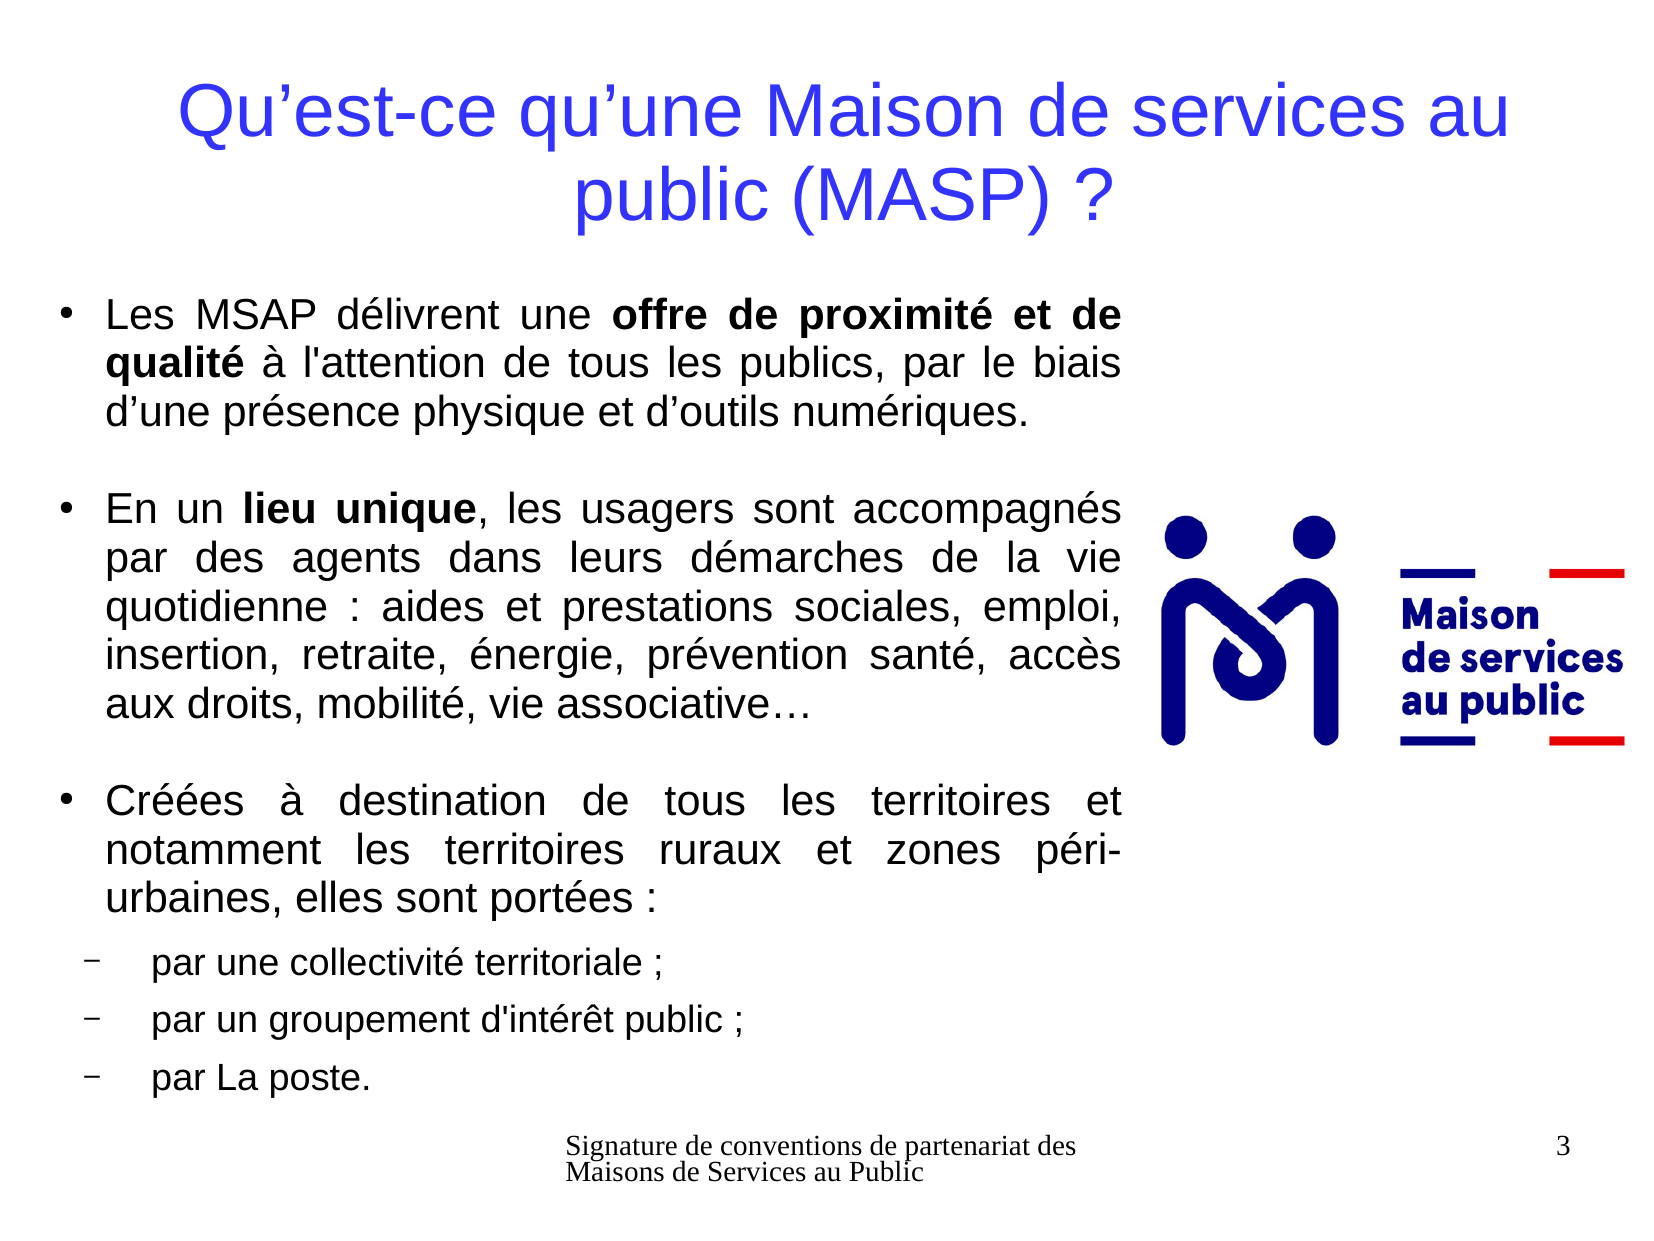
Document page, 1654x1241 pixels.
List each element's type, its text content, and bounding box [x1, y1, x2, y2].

title Qu’est-ce qu’une Maison de services au public (MASP) ? [82, 49, 1571, 257]
list Les MSAP délivrent une offre de proximité et de qualité à l'attention de tous les publics, par le biais d’une présence physique et d’outils numériques. En un lieu unique, les usagers sont accompagnés par des agents dans leurs démarches de la vie quotidienne : aides et prestations sociales, emploi, insertion, retraite, énergie, prévention santé, accès aux droits, mobilité, vie associative… Créées à destination de tous les territoires et notamment les territoires ruraux et zones péri-urbaines, elles sont portées : par une collectivité territoriale ; par un groupement d'intérêt public ; par La poste. [59, 290, 1123, 1123]
picture [1157, 465, 1630, 804]
